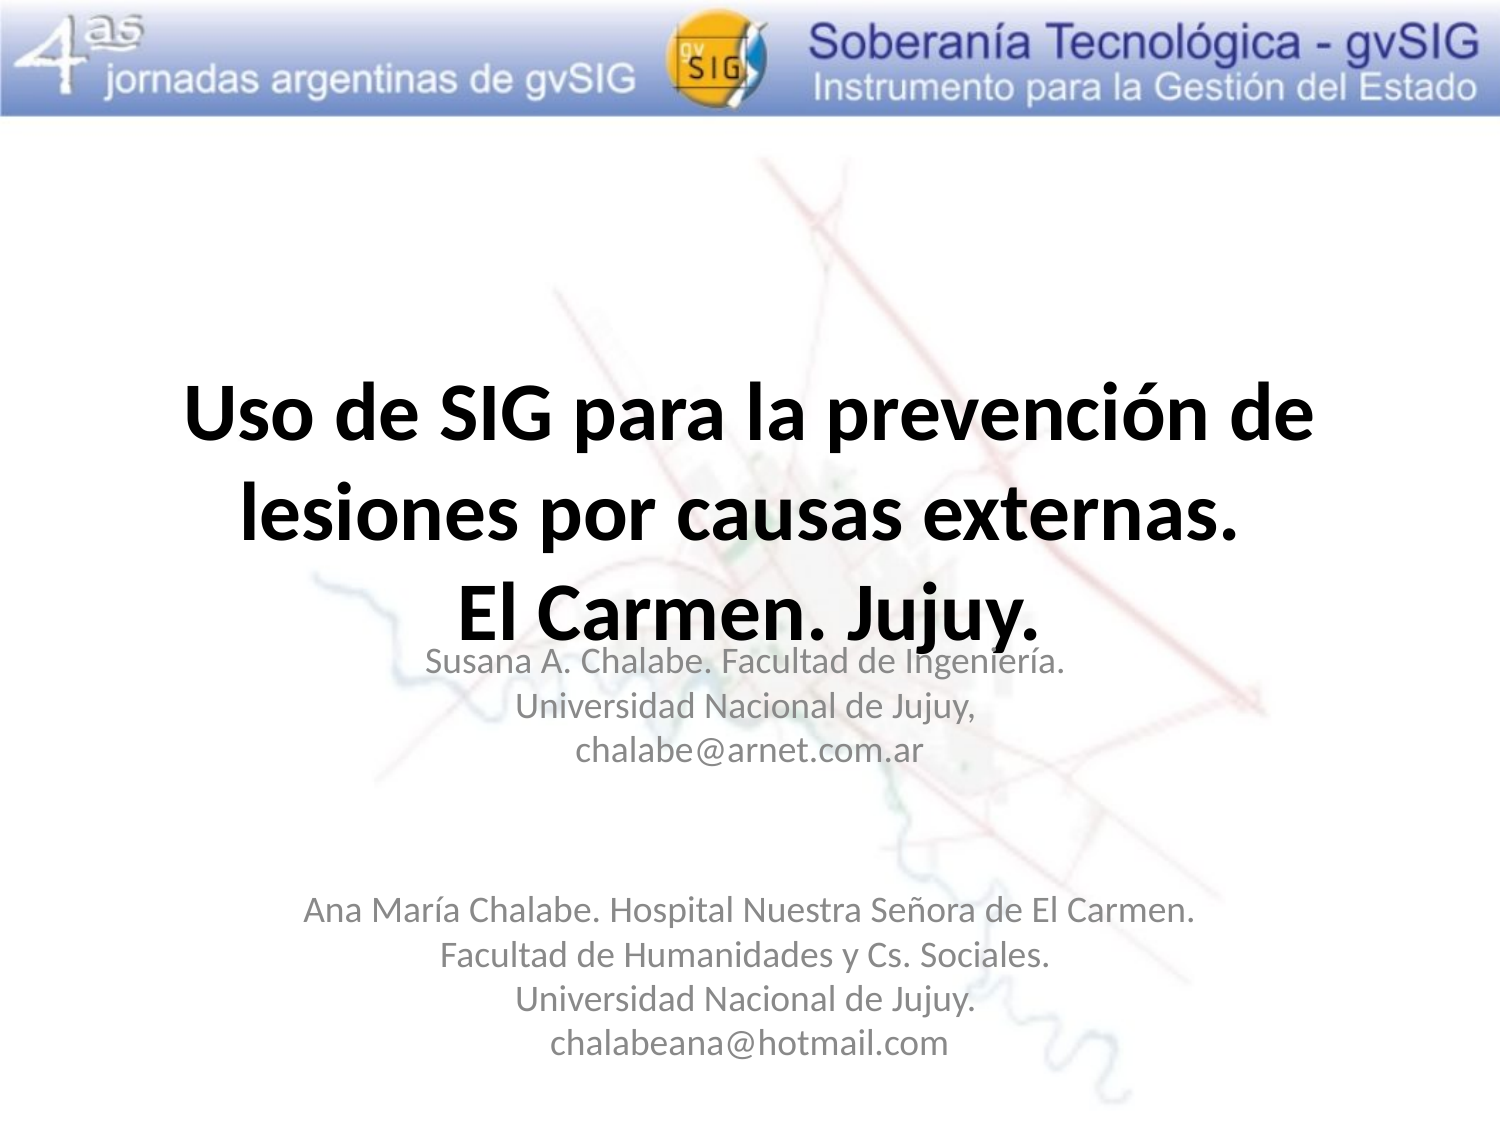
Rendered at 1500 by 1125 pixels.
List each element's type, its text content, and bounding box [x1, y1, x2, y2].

title Uso de SIG para la prevención de lesiones por causas externas. El Carmen. Jujuy. [112, 349, 1388, 591]
subtitle Susana A. Chalabe. Facultad de Ingeniería. Universidad Nacional de Jujuy, chalabe@arnet.com.ar Ana María Chalabe. Hospital Nuestra Señora de El Carmen. Facultad de Humanidades y Cs. Sociales. Universidad Nacional de Jujuy. chalabeana@hotmail.com [225, 637, 1276, 925]
